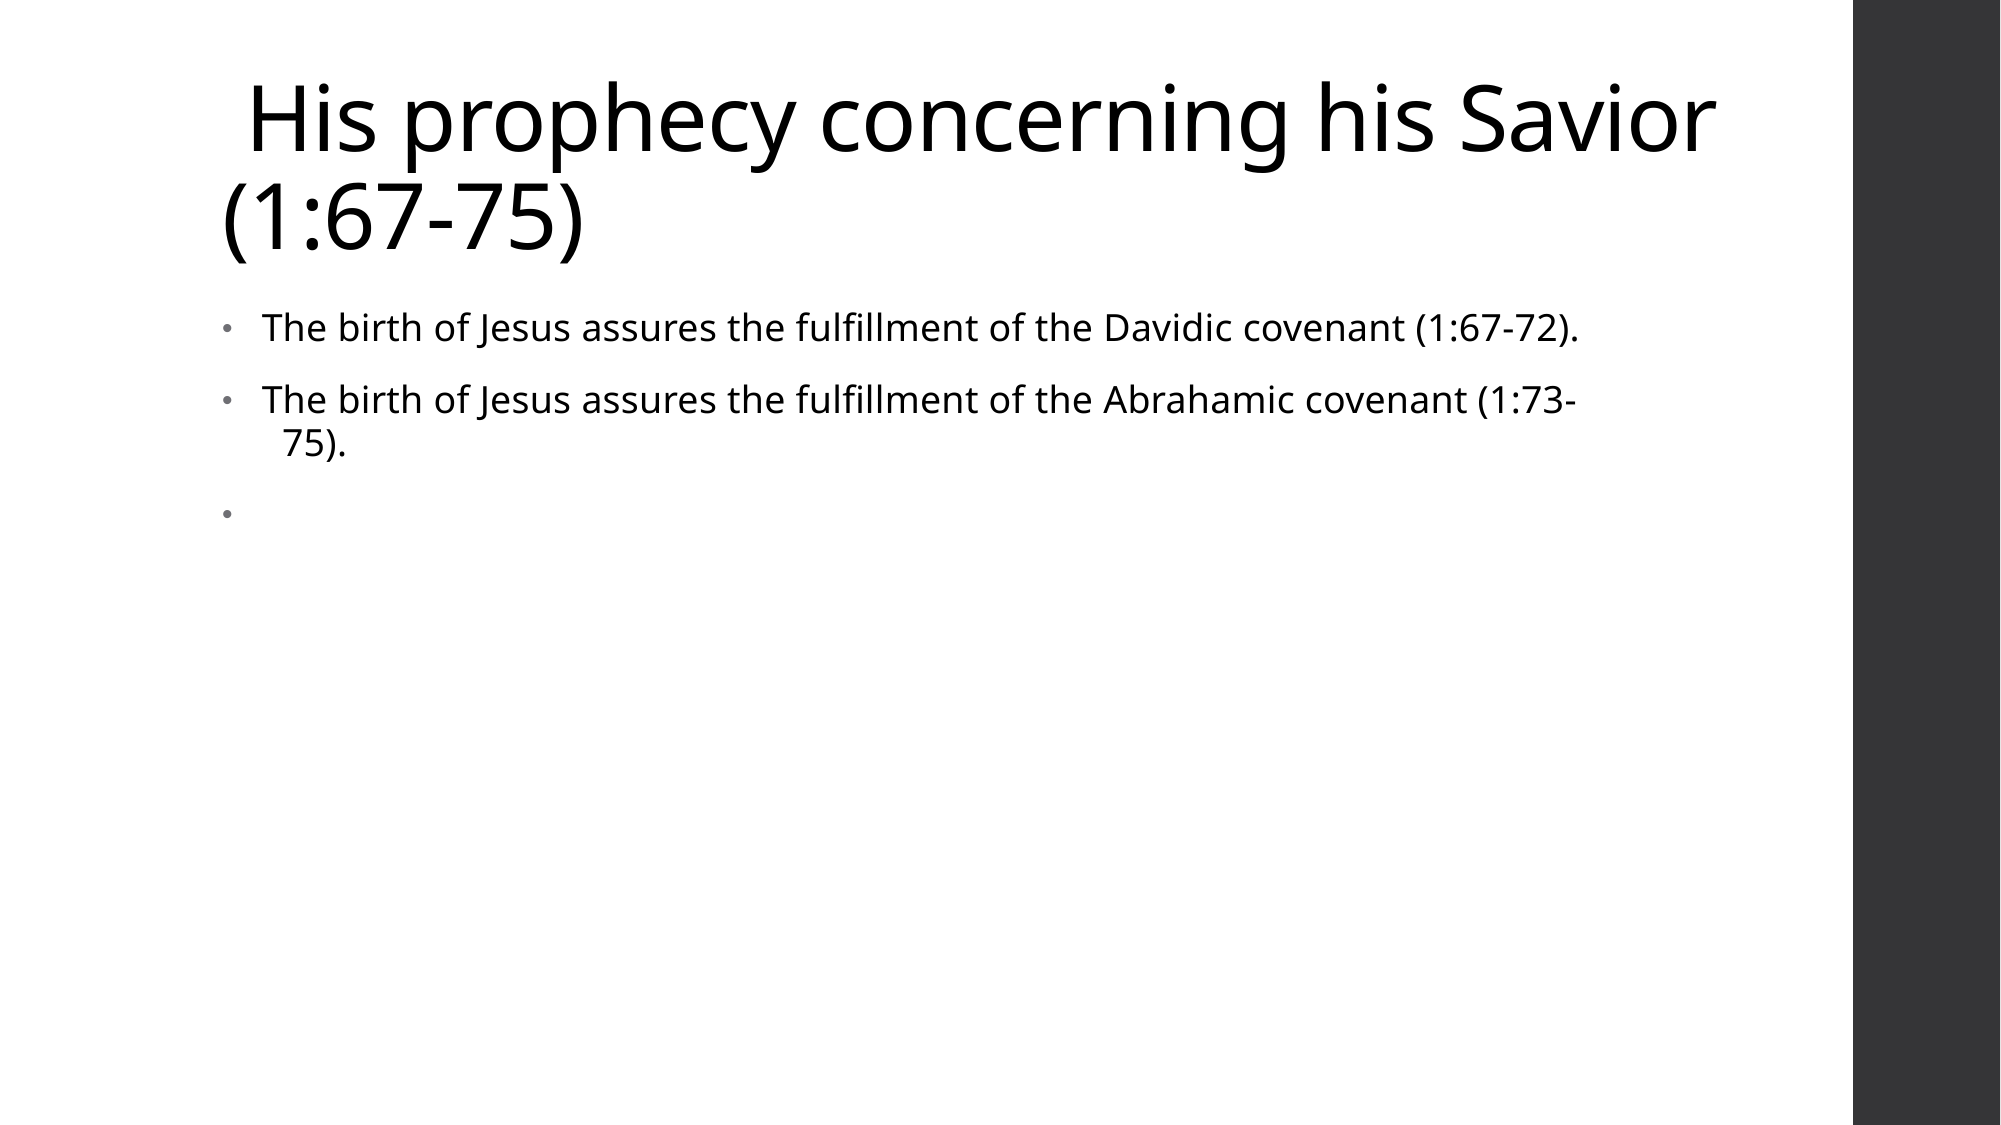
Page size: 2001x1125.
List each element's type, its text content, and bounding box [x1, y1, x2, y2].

list The birth of Jesus assures the fulfillment of the Davidic covenant (1:67-72). The birth of Jesus assures the fulfillment of the Abrahamic covenant (1:73-75). [206, 299, 1617, 1014]
title His prophecy concerning his Savior (1:67-75) [206, 60, 1797, 278]
